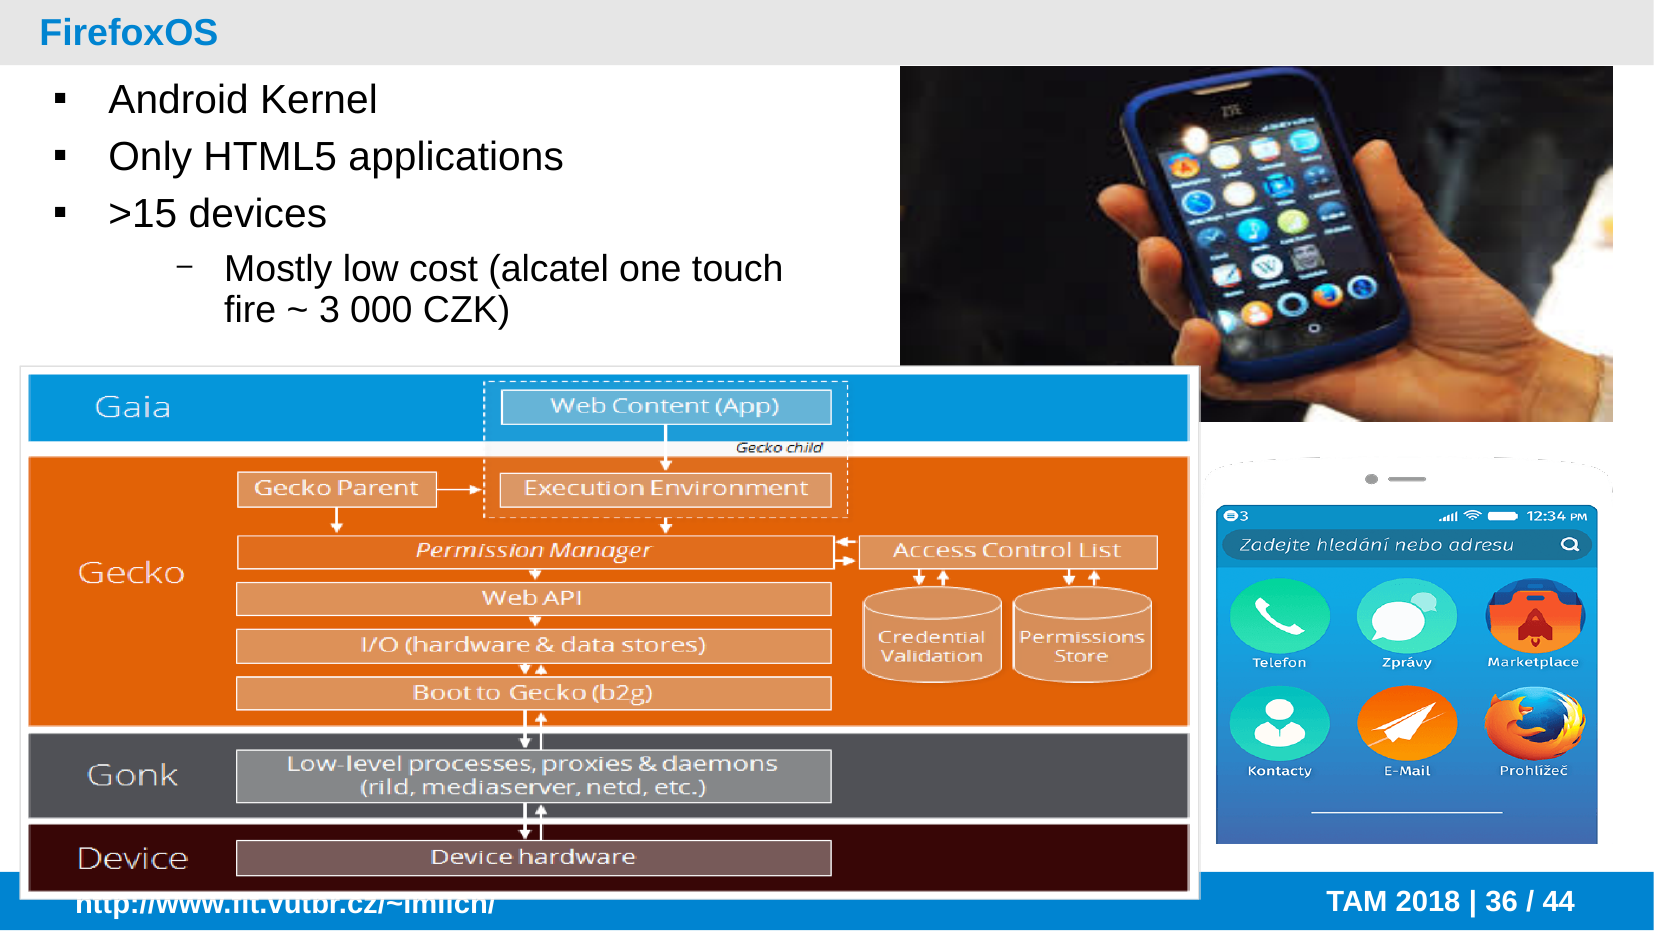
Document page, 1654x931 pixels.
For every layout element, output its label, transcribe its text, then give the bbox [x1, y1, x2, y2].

picture [19, 66, 1613, 901]
list Android Kernel Only HTML5 applications >15 devices Mostly low cost (alcatel one touch fire ~ 3 000 CZK) [37, 76, 807, 365]
title FirefoxOS [39, 4, 1615, 61]
